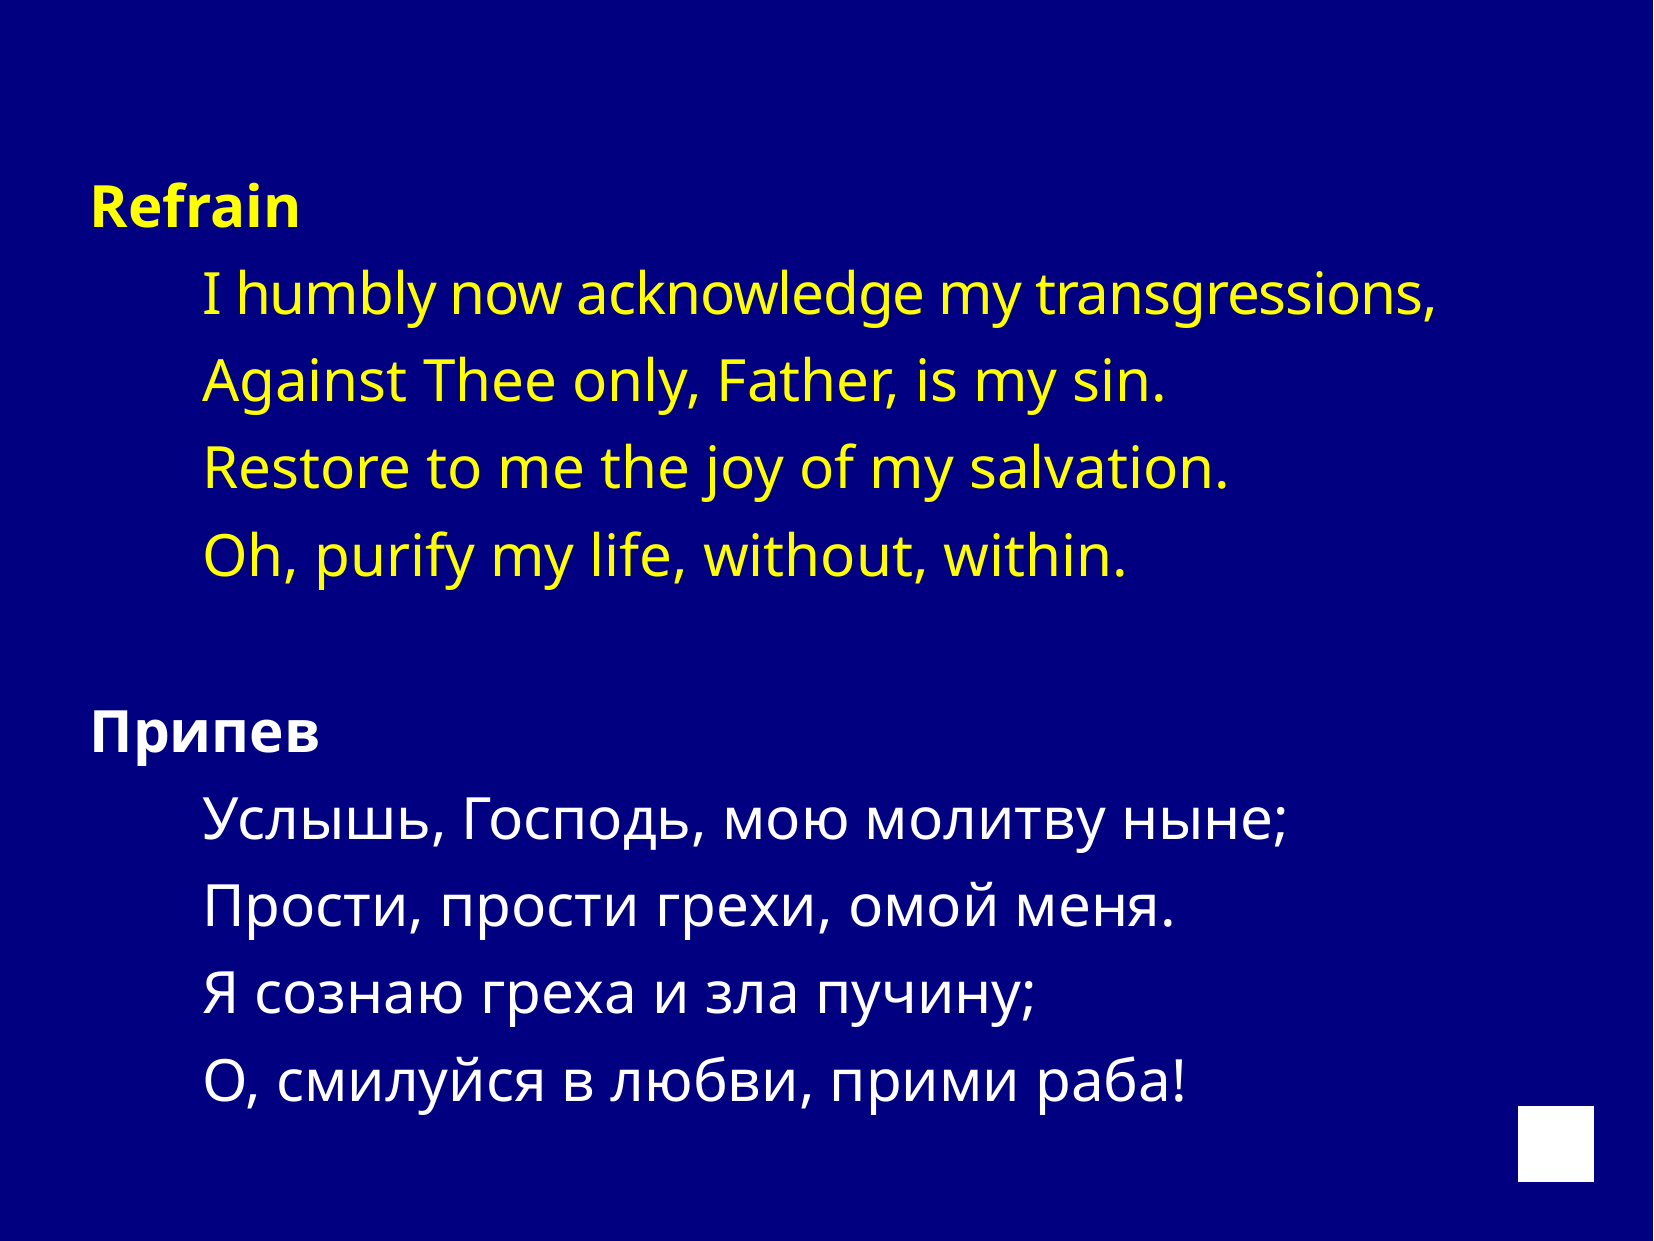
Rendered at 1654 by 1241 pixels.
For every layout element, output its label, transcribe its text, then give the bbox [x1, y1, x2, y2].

text_box Припев Услышь, Господь, мою молитву ныне; Прости, прости грехи, омой меня. Я сознаю греха и зла пучину; О, смилуйся в любви, прими раба! [75, 675, 1576, 1163]
text_box [1518, 1106, 1594, 1182]
text_box Refrain I humbly now acknowledge my transgressions, Against Thee only, Father, is my sin. Restore to me the joy of my salvation. Oh, purify my life, without, within. [75, 150, 1653, 638]
